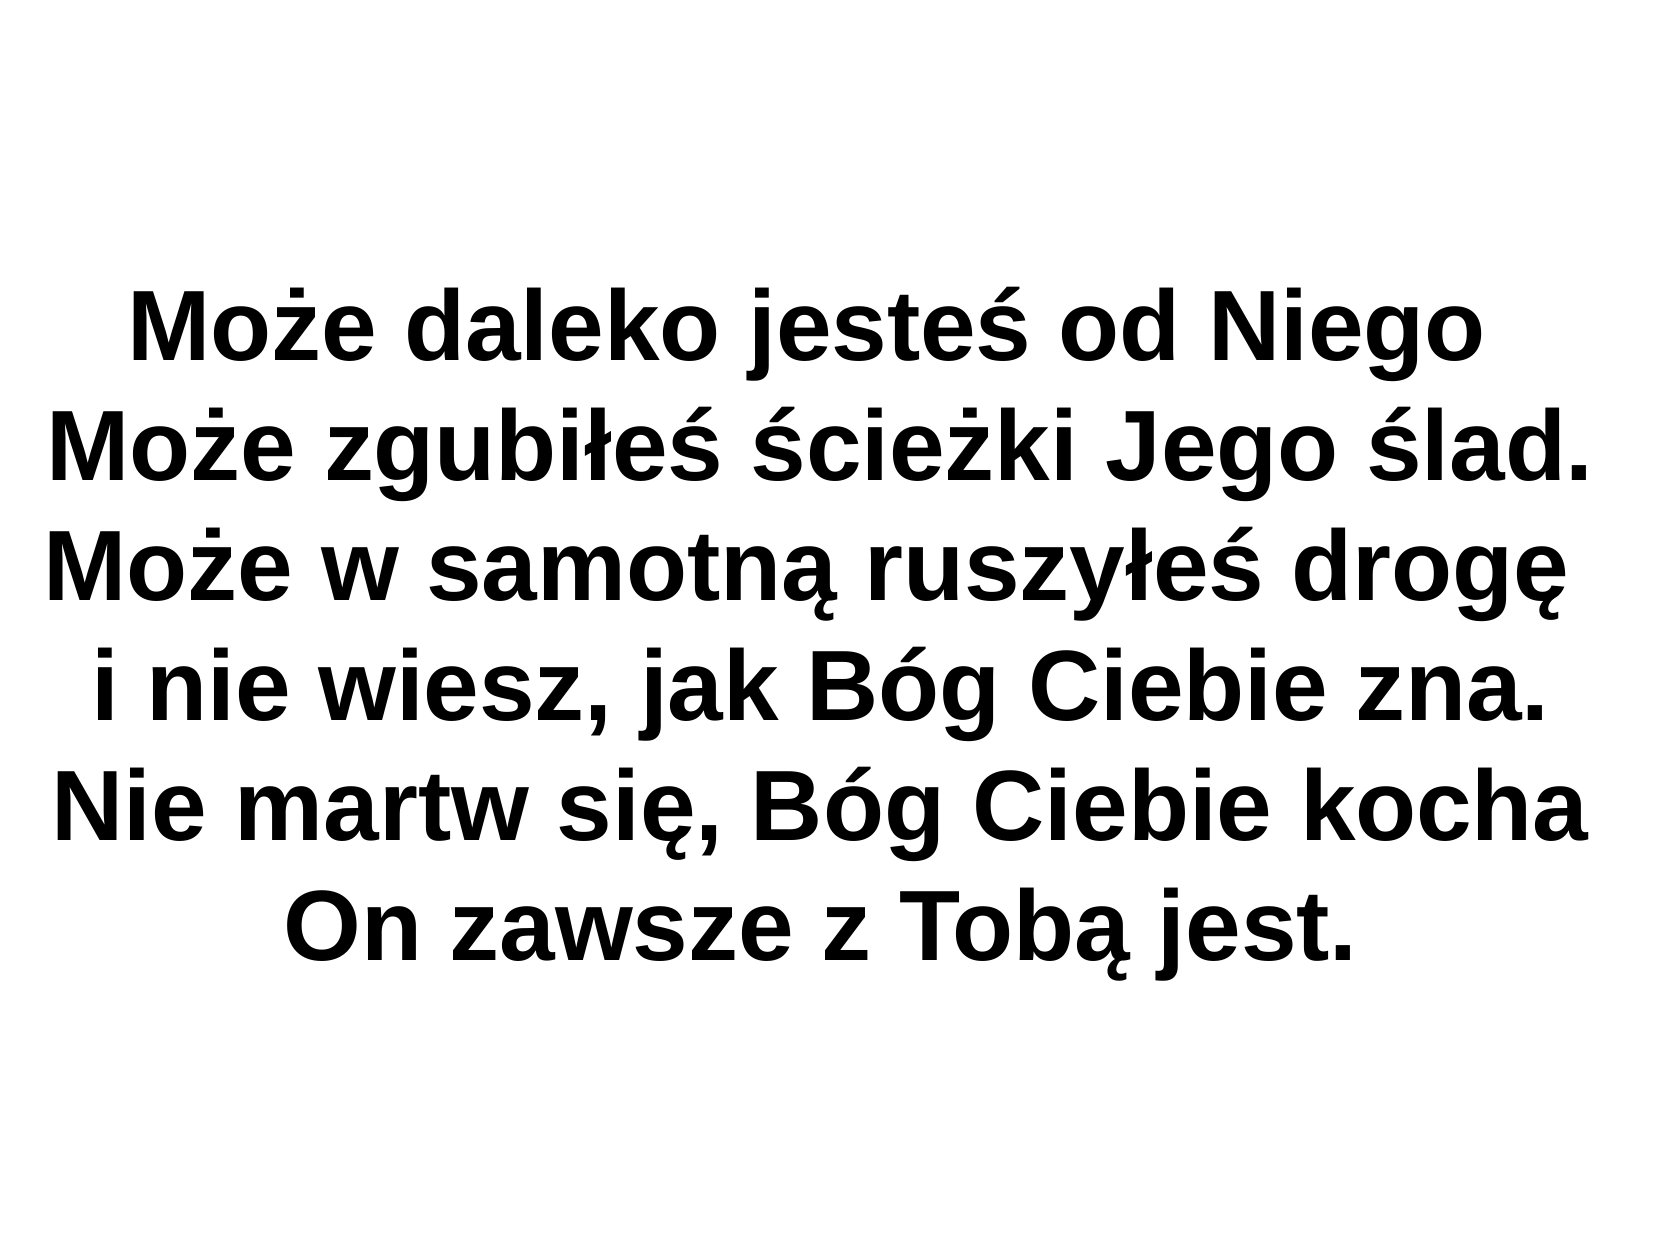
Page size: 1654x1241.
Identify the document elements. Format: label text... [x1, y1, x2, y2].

subtitle Może daleko jesteś od Niego Może zgubiłeś ścieżki Jego ślad. Może w samotną ruszyłeś drogę i nie wiesz, jak Bóg Ciebie zna. Nie martw się, Bóg Ciebie kocha On zawsze z Tobą jest. [0, 256, 1642, 984]
